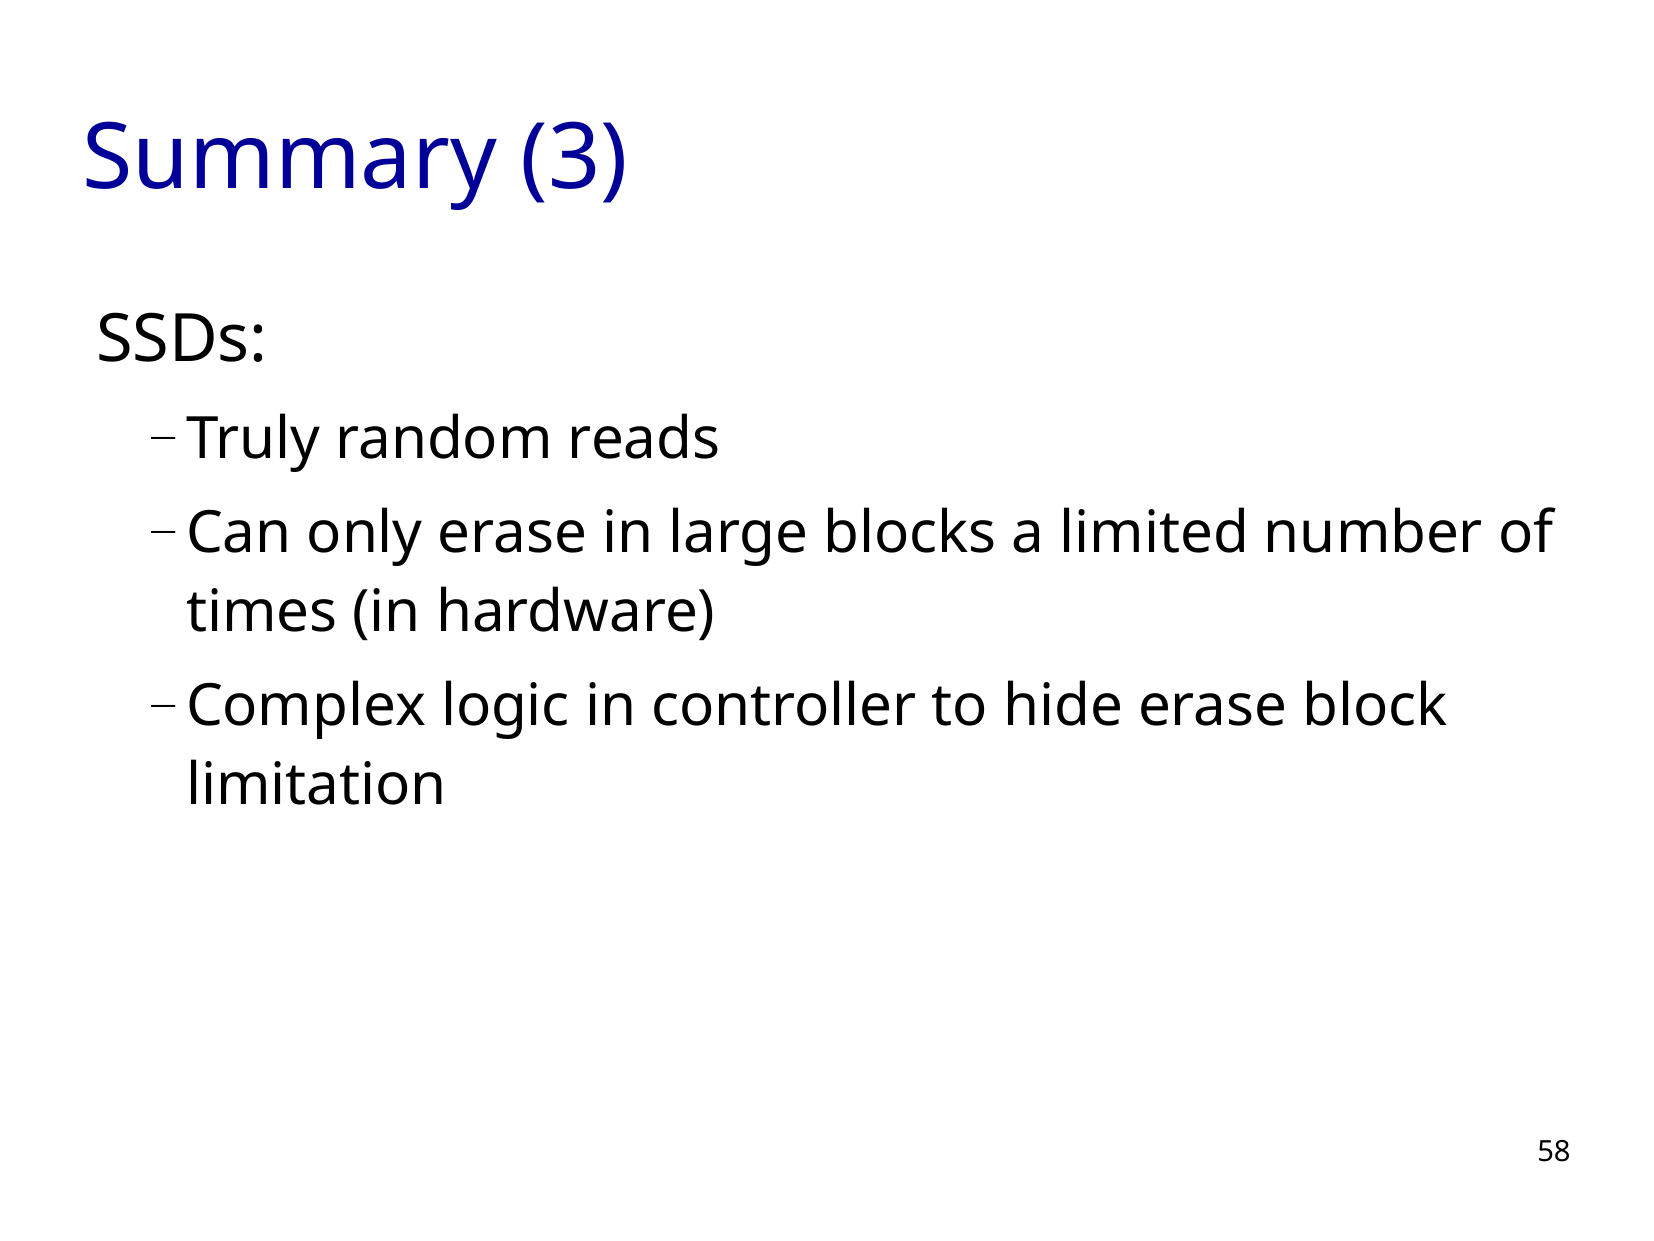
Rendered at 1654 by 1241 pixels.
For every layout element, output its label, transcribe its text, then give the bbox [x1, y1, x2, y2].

list SSDs: Truly random reads Can only erase in large blocks a limited number of times (in hardware) Complex logic in controller to hide erase block limitation [60, 290, 1571, 1096]
title Summary (3) [82, 49, 1571, 257]
